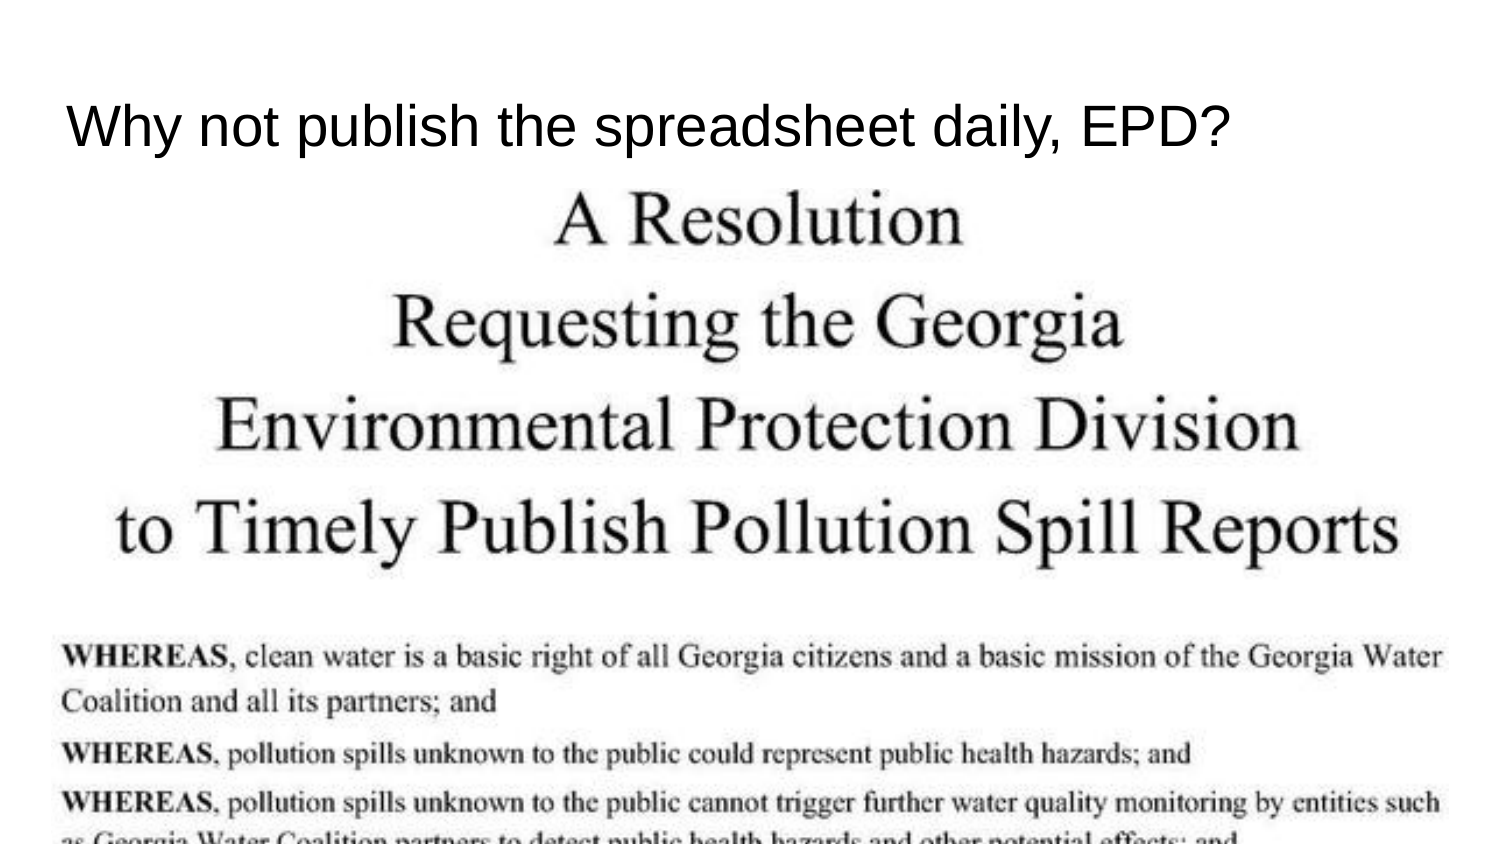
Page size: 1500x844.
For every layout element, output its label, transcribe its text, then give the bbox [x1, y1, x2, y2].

title Why not publish the spreadsheet daily, EPD? [51, 72, 1449, 167]
picture [51, 188, 1449, 844]
